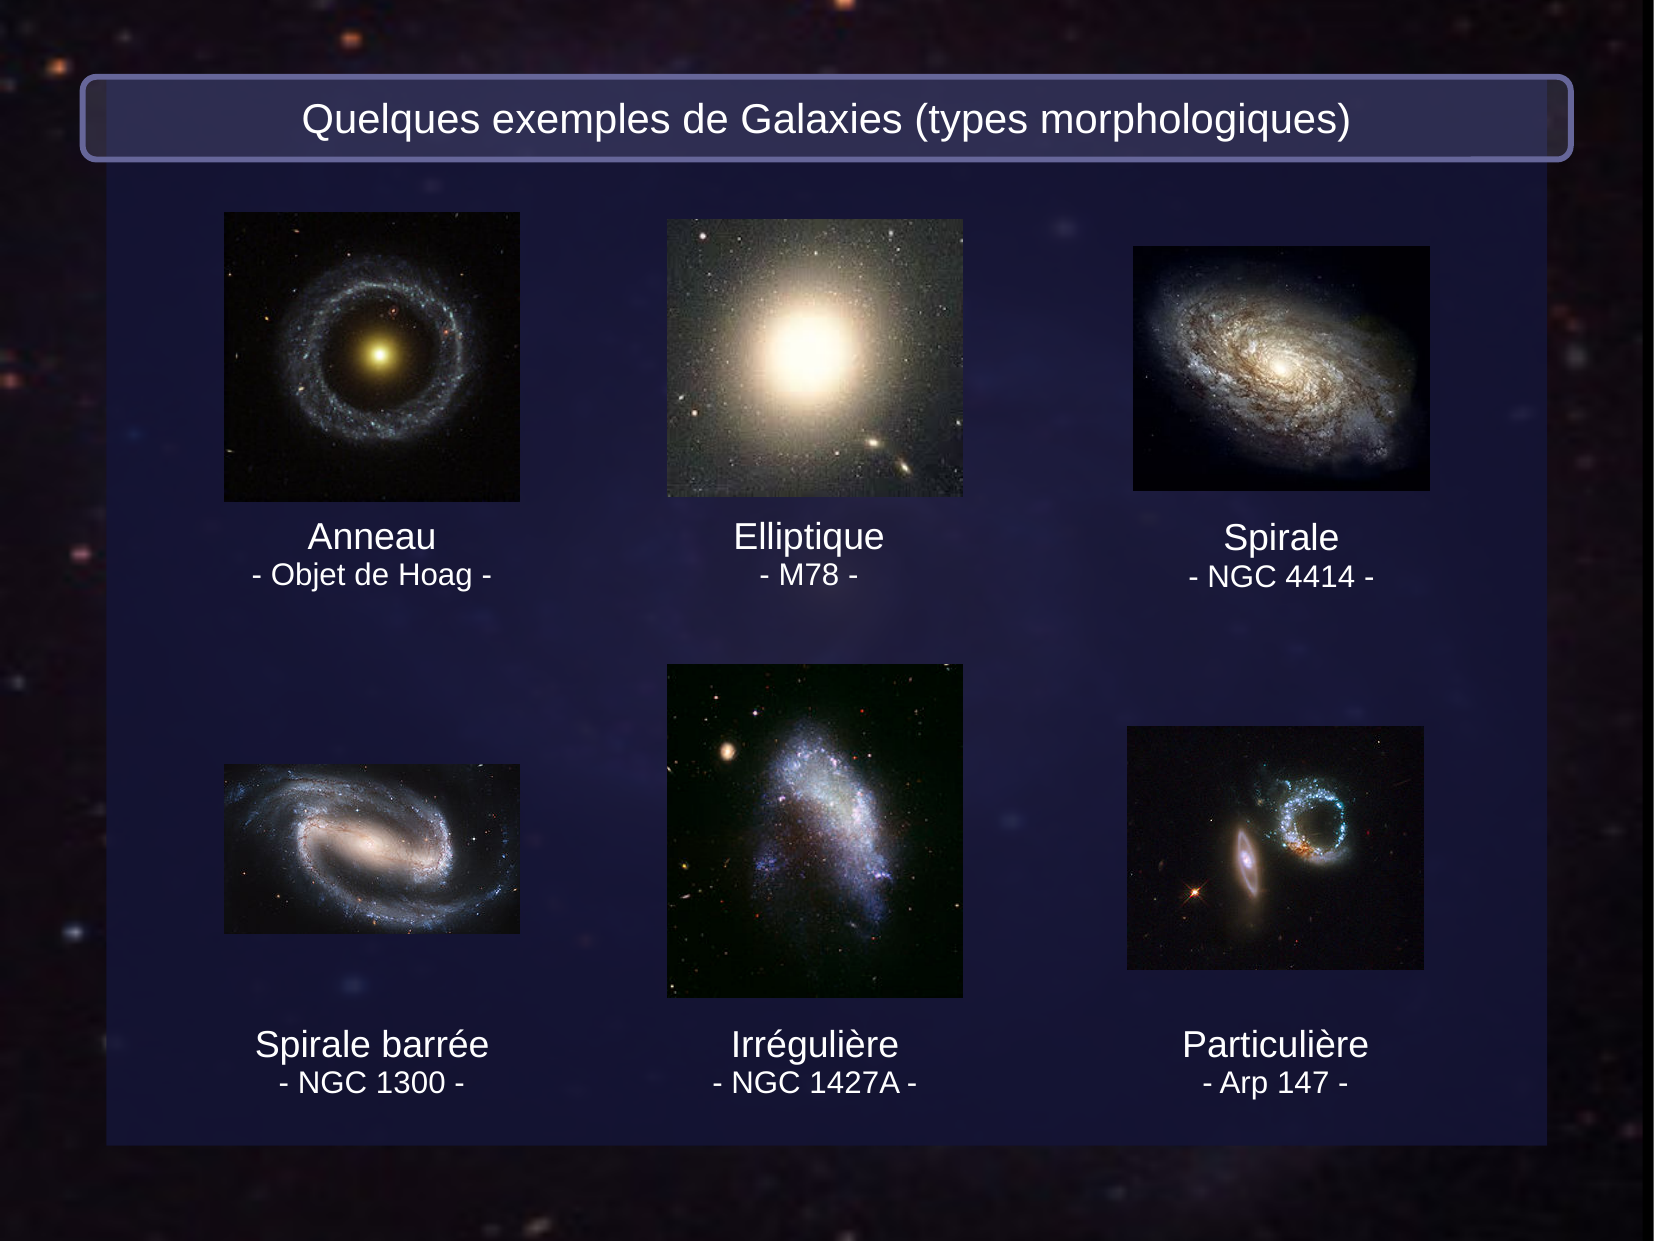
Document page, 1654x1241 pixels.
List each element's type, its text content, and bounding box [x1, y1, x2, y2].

text_box Spirale barrée - NGC 1300 - [224, 1015, 520, 1108]
text_box [82, 76, 1571, 1146]
text_box Spirale - NGC 4414 - [1145, 509, 1418, 602]
text_box Irrégulière - NGC 1427A - [673, 1015, 957, 1108]
text_box Anneau - Objet de Hoag - [212, 507, 532, 600]
text_box Elliptique - M78 - [661, 507, 957, 600]
picture [0, 0, 1654, 1241]
text_box Quelques exemples de Galaxies (types morphologiques) [224, 88, 1430, 150]
text_box Particulière - Arp 147 - [1133, 1015, 1418, 1108]
